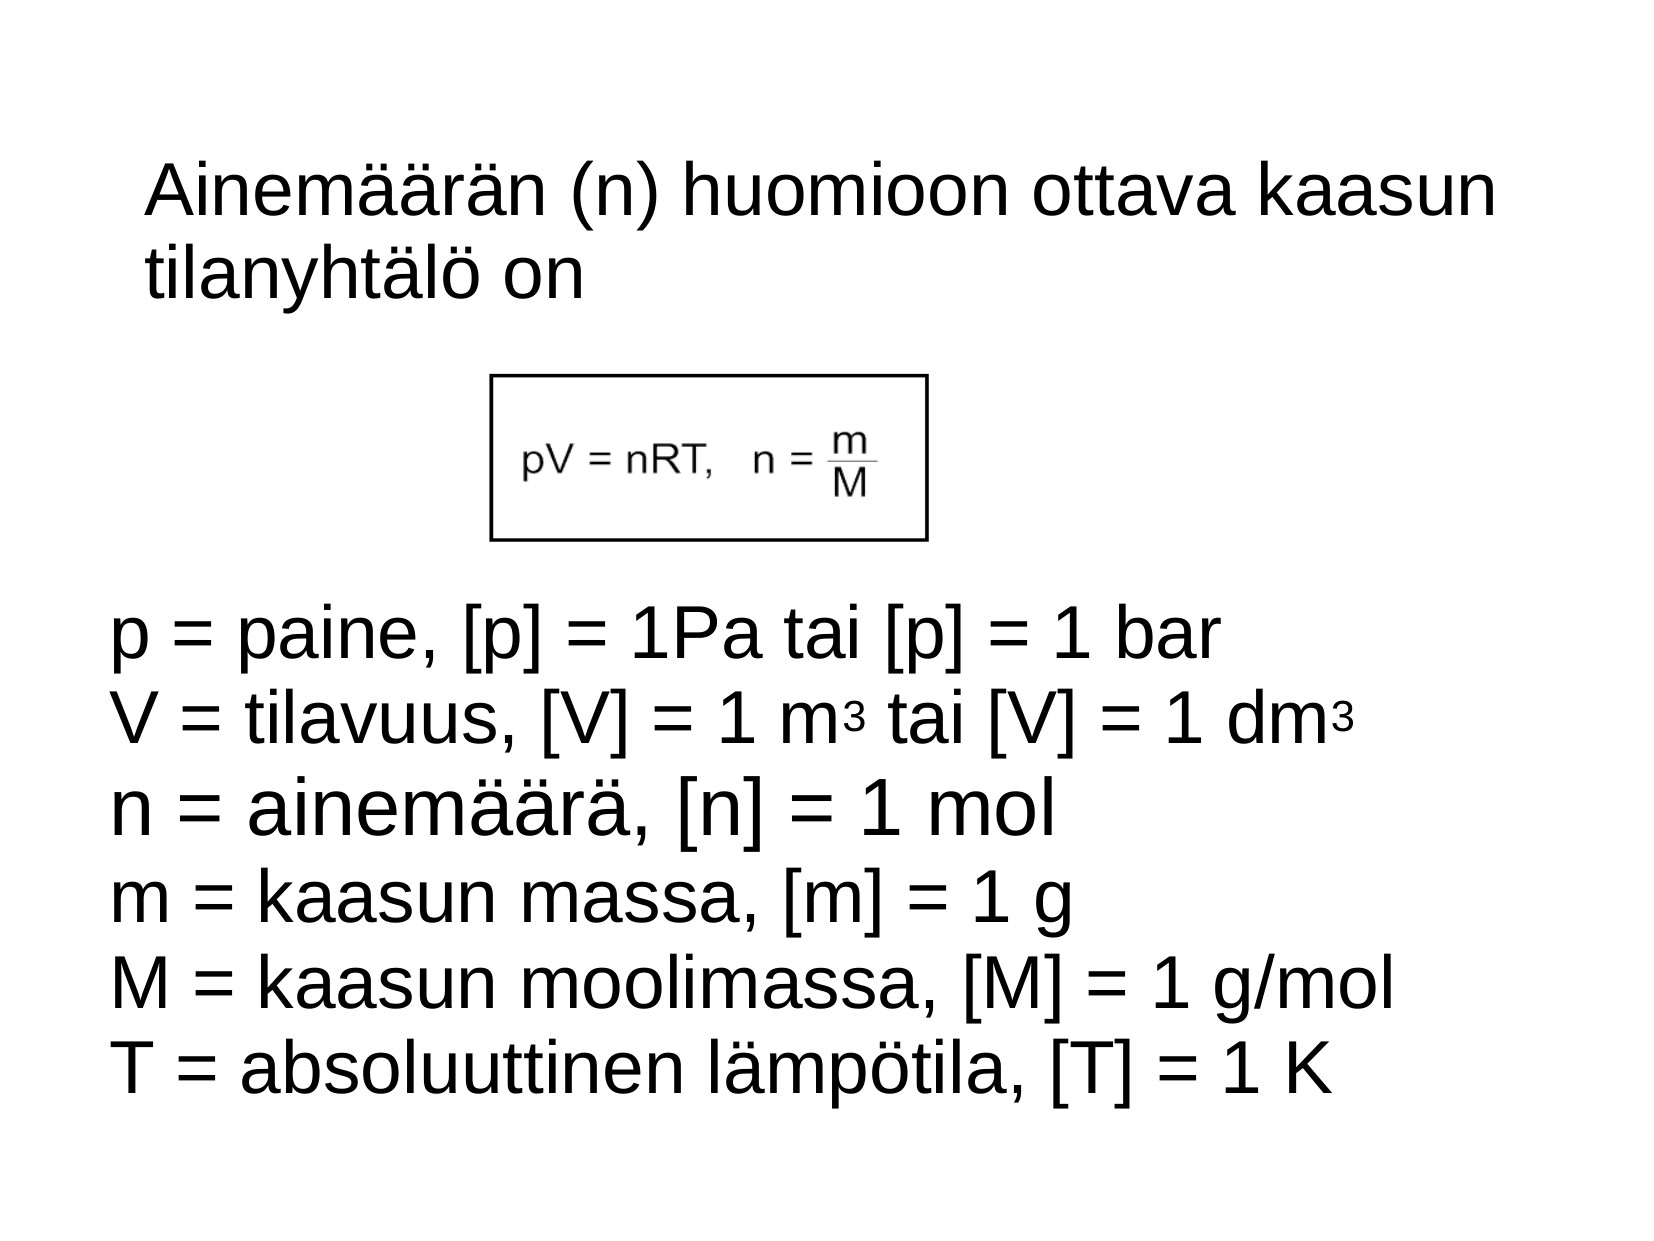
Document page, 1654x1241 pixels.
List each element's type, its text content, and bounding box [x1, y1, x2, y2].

text_box p = paine, [p] = 1Pa tai [p] = 1 bar V = tilavuus, [V] = 1 m3 tai [V] = 1 dm3 n = ainemäärä, [n] = 1 mol m = kaasun massa, [m] = 1 g M = kaasun moolimassa, [M] = 1 g/mol T = absoluuttinen lämpötila, [T] = 1 K [94, 578, 1413, 1175]
text_box Ainemäärän (n) huomioon ottava kaasun tilanyhtälö on [129, 135, 1536, 922]
picture [472, 354, 954, 558]
